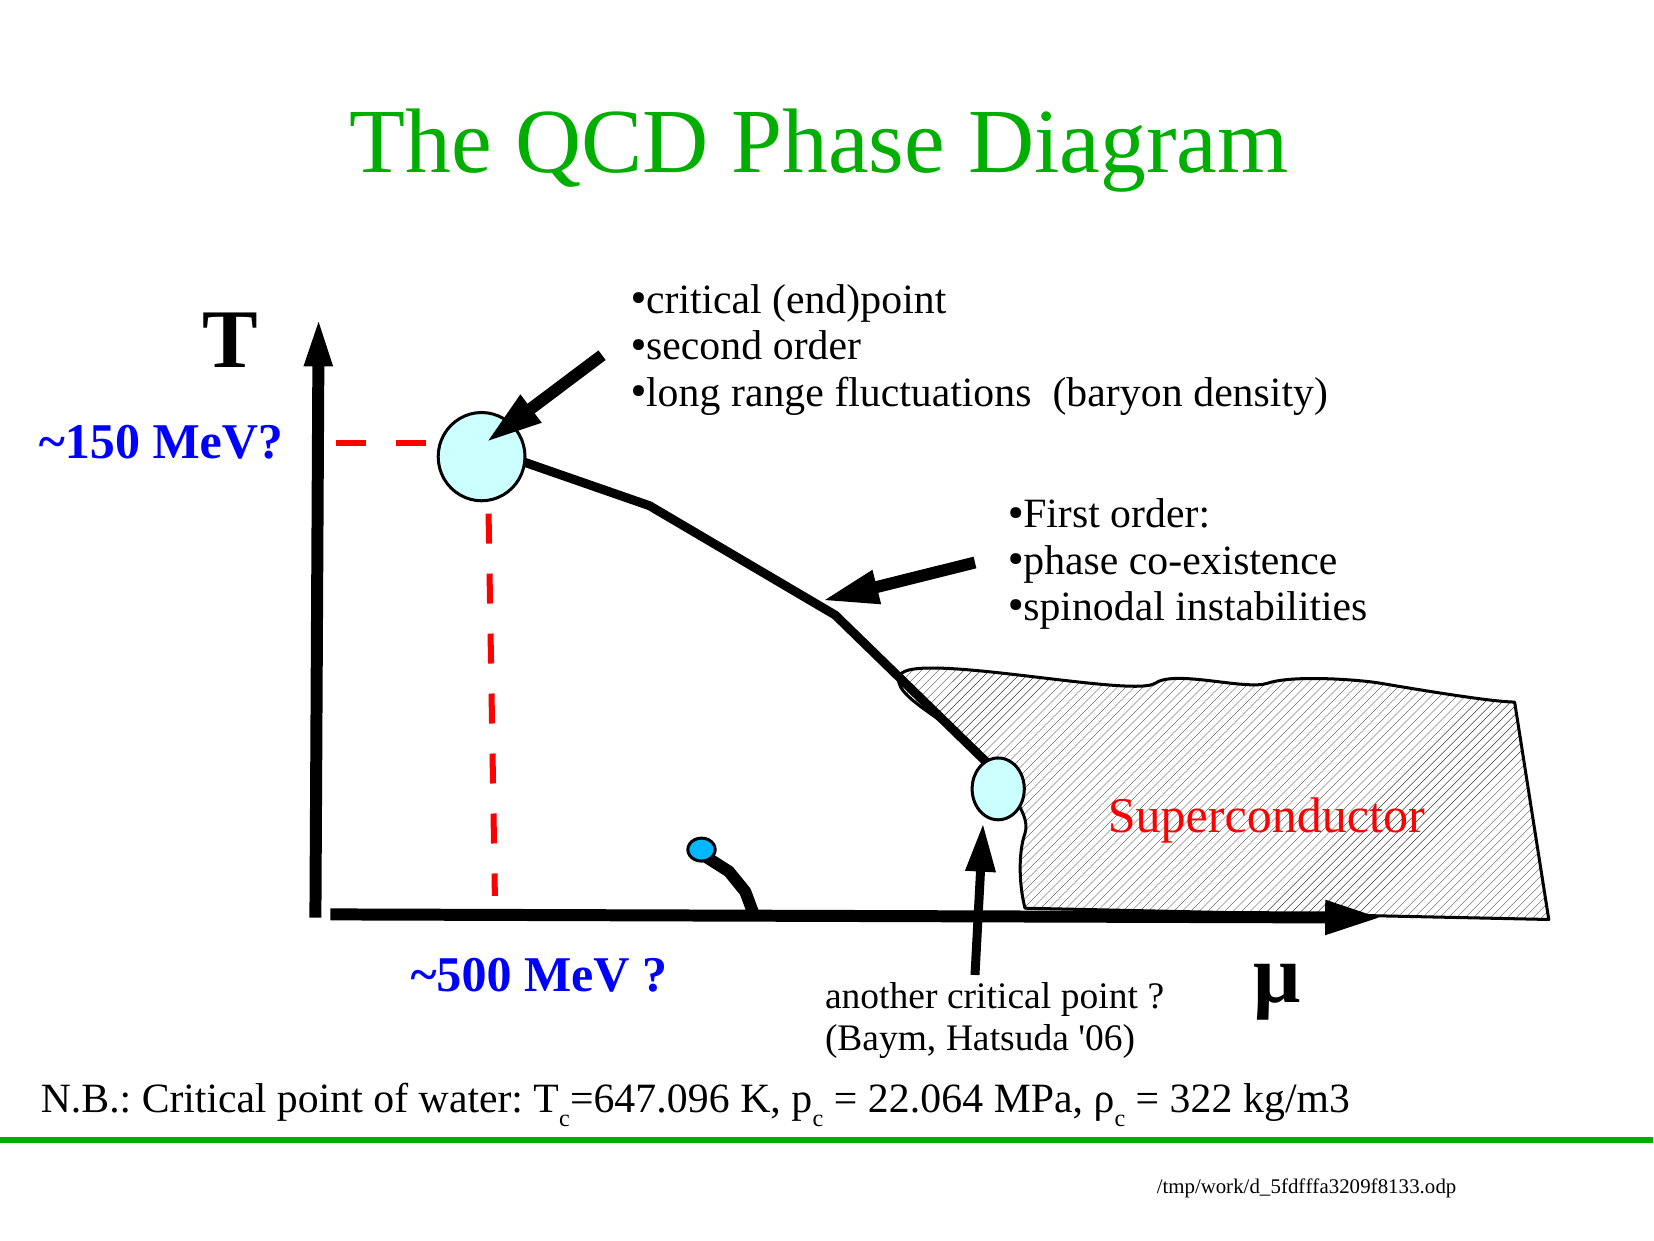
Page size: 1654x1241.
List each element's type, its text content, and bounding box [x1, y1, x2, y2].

text_box N.B.: Critical point of water: Tc=647.096 K, pc = 22.064 MPa, ρc = 322 kg/m3 [40, 1075, 1355, 1132]
text_box [687, 838, 716, 862]
text_box [898, 668, 1549, 920]
text_box another critical point ? (Baym, Hatsuda '06) [825, 975, 1166, 1059]
title The QCD Phase Diagram [125, 37, 1538, 245]
text_box ~500 MeV ? [409, 945, 670, 1004]
text_box T [202, 293, 259, 386]
text_box First order: phase co-existence spinodal instabilities [1008, 490, 1369, 630]
text_box [438, 412, 526, 501]
text_box critical (end)point second order long range fluctuations (baryon density) [631, 276, 1329, 416]
text_box Superconductor [1107, 787, 1426, 843]
text_box ~150 MeV? [37, 412, 301, 471]
text_box μ [1253, 928, 1301, 1021]
